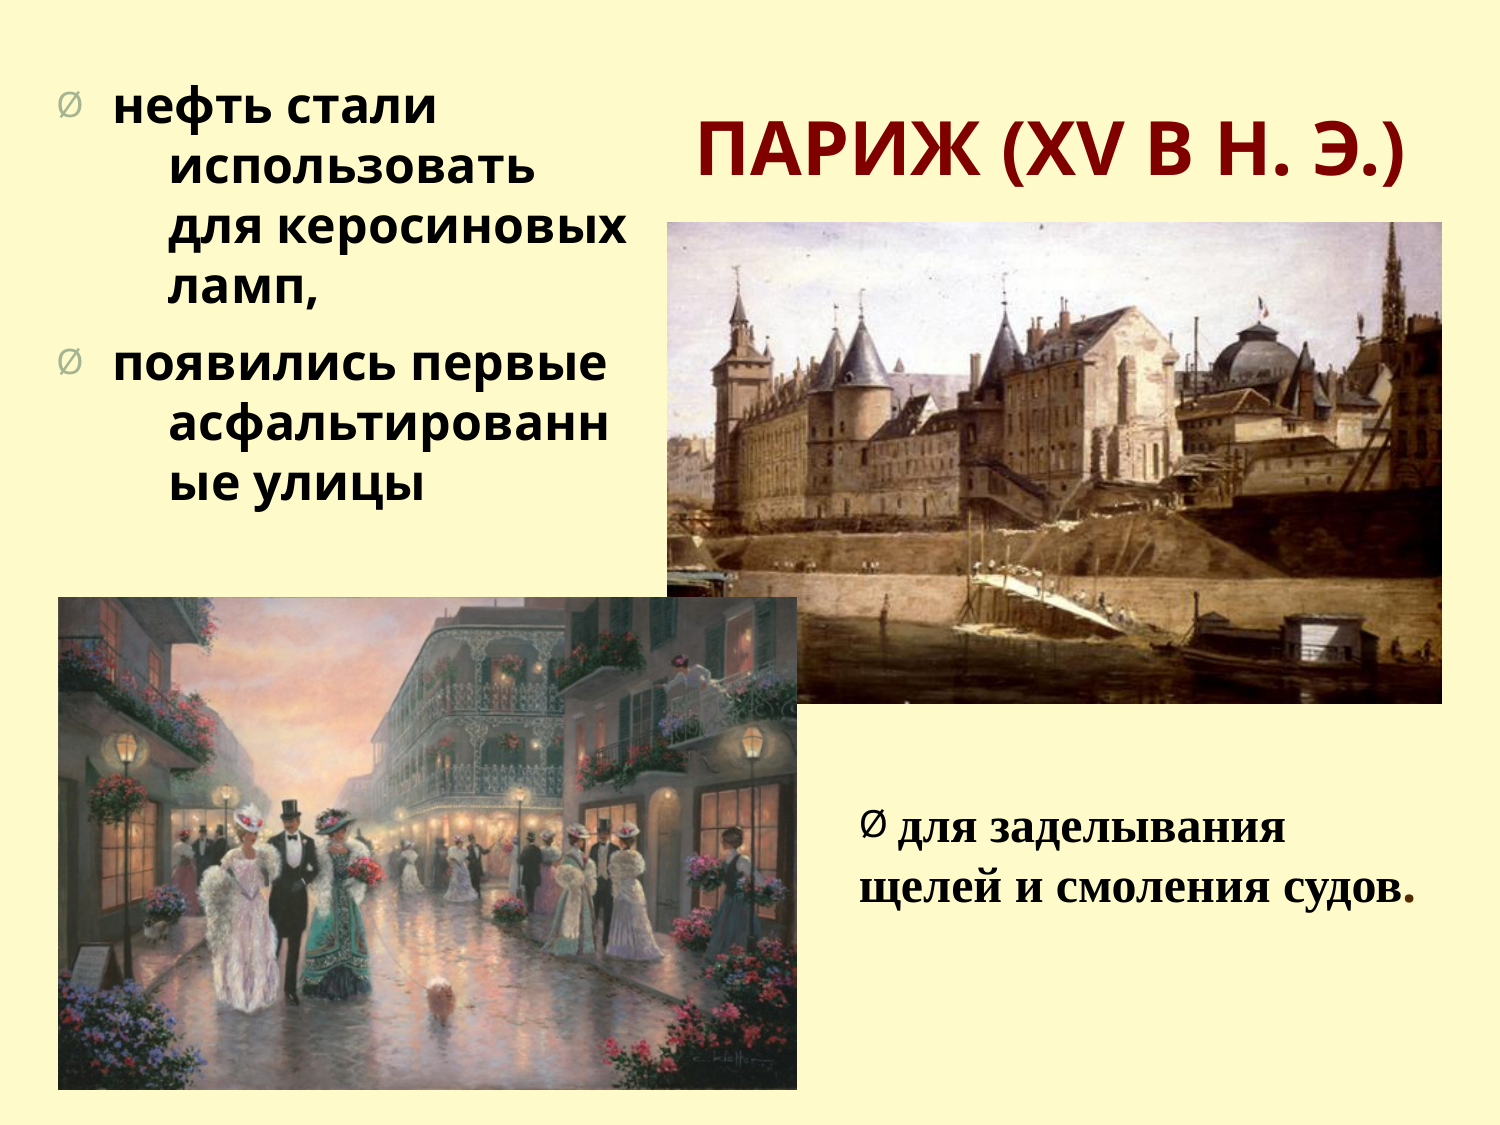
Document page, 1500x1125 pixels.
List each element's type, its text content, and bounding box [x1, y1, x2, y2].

title Париж (ХV в н. э.) [679, 67, 1426, 222]
text_box для заделывания щелей и смоления судов. [844, 785, 1447, 920]
list нефть стали использовать для керосиновых ламп, появились первые асфальтированные улицы [41, 66, 644, 563]
picture [58, 222, 1442, 1090]
